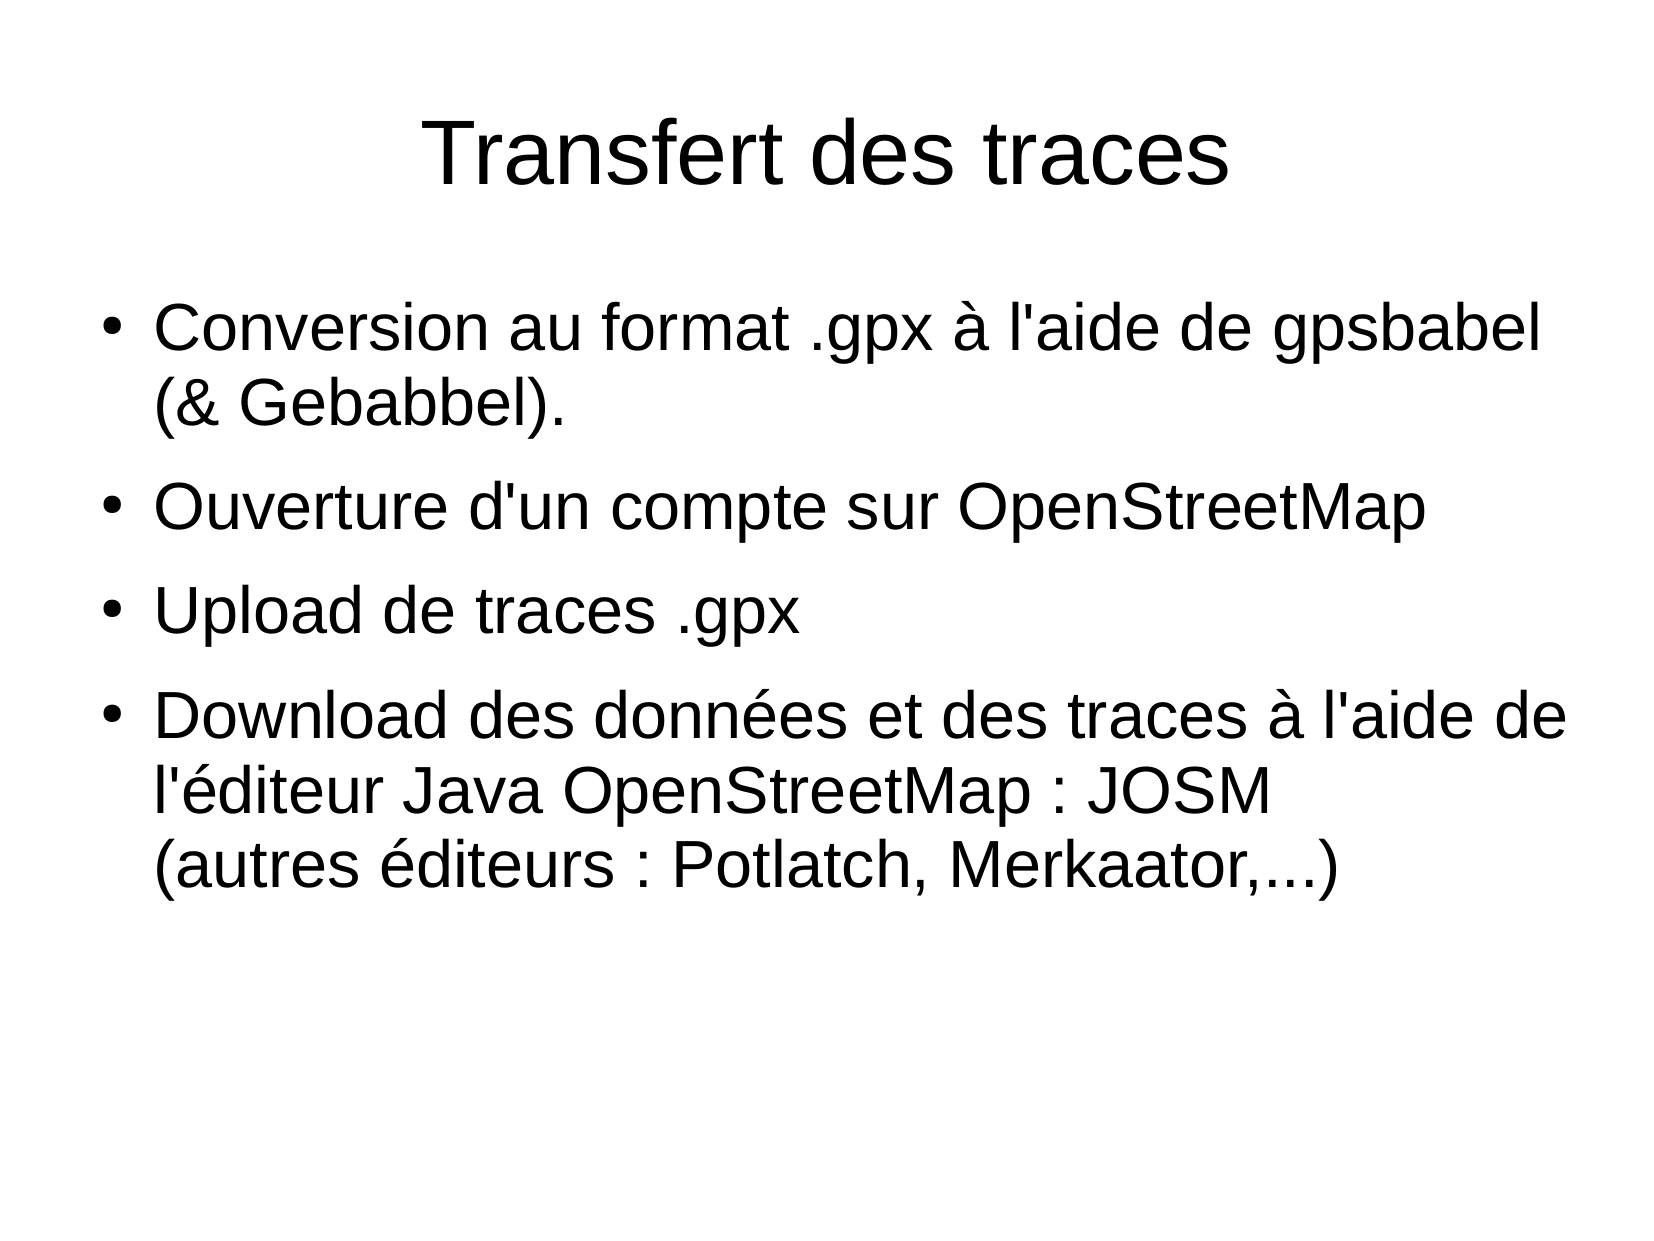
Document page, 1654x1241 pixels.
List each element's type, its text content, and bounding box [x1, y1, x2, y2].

title Transfert des traces [82, 56, 1571, 250]
list Conversion au format .gpx à l'aide de gpsbabel (& Gebabbel). Ouverture d'un compte sur OpenStreetMap Upload de traces .gpx Download des données et des traces à l'aide de l'éditeur Java OpenStreetMap : JOSM (autres éditeurs : Potlatch, Merkaator,...) [82, 290, 1571, 1109]
